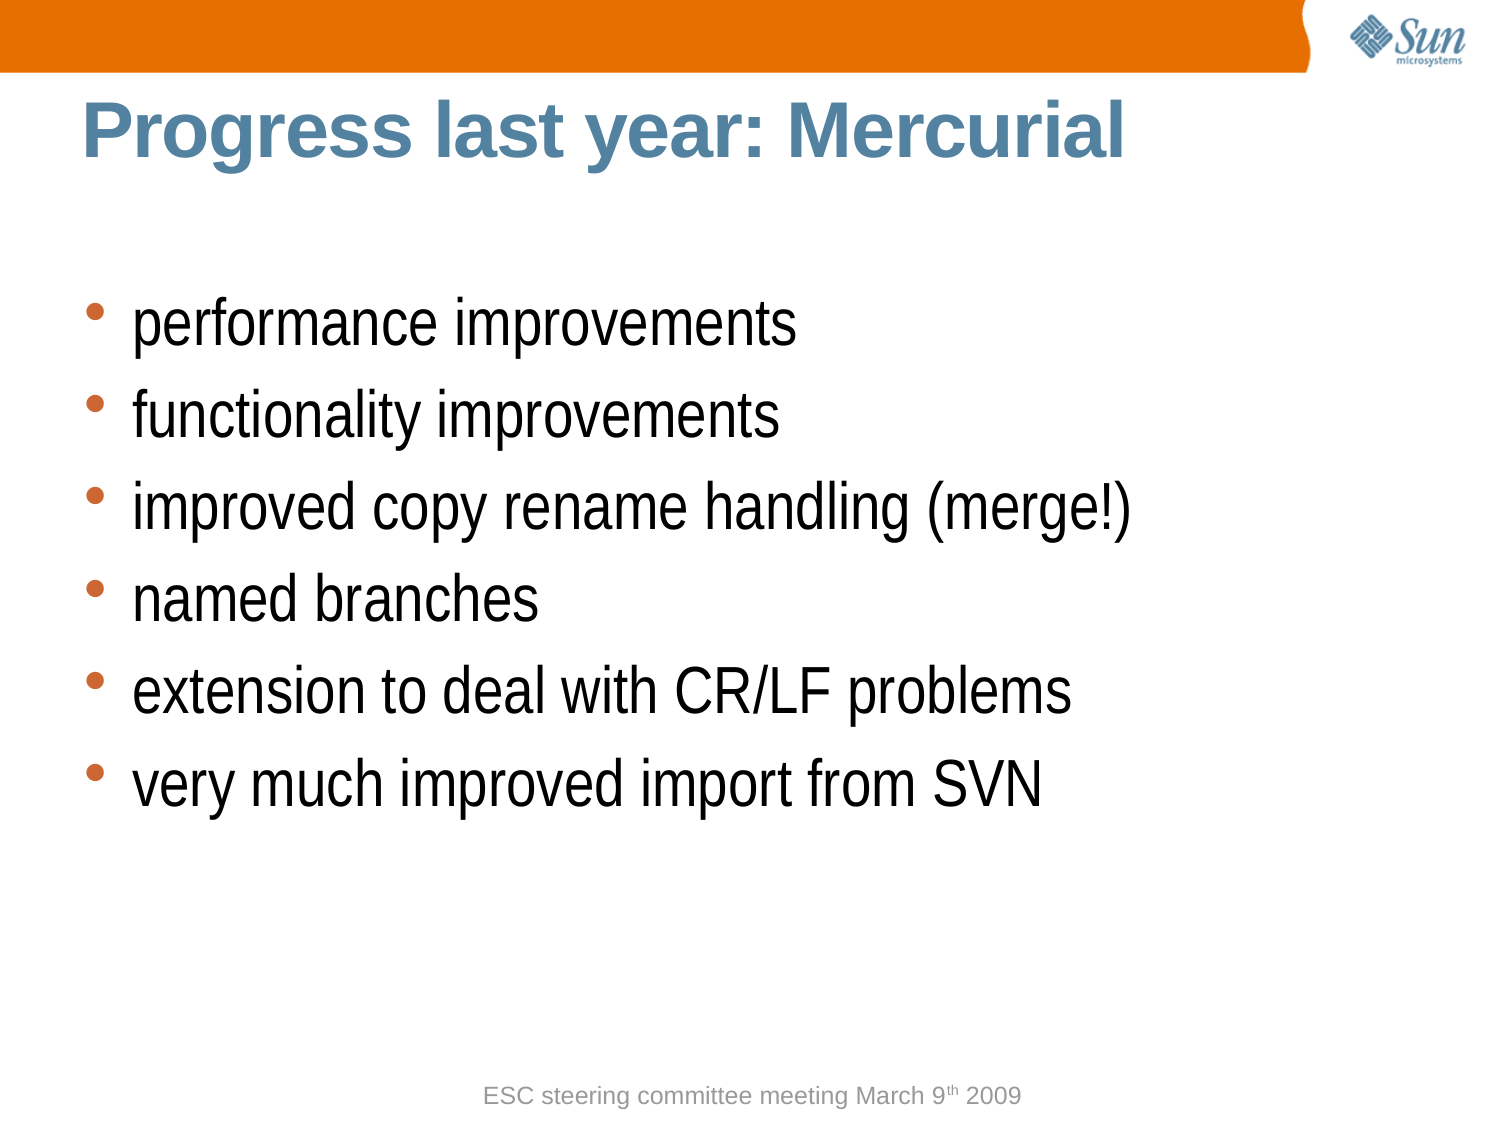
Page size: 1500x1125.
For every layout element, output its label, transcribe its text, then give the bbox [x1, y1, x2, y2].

list performance improvements functionality improvements improved copy rename handling (merge!) named branches extension to deal with CR/LF problems very much improved import from SVN [64, 292, 1402, 987]
picture [0, 0, 1500, 75]
title Progress last year: Mercurial [81, 93, 1336, 198]
